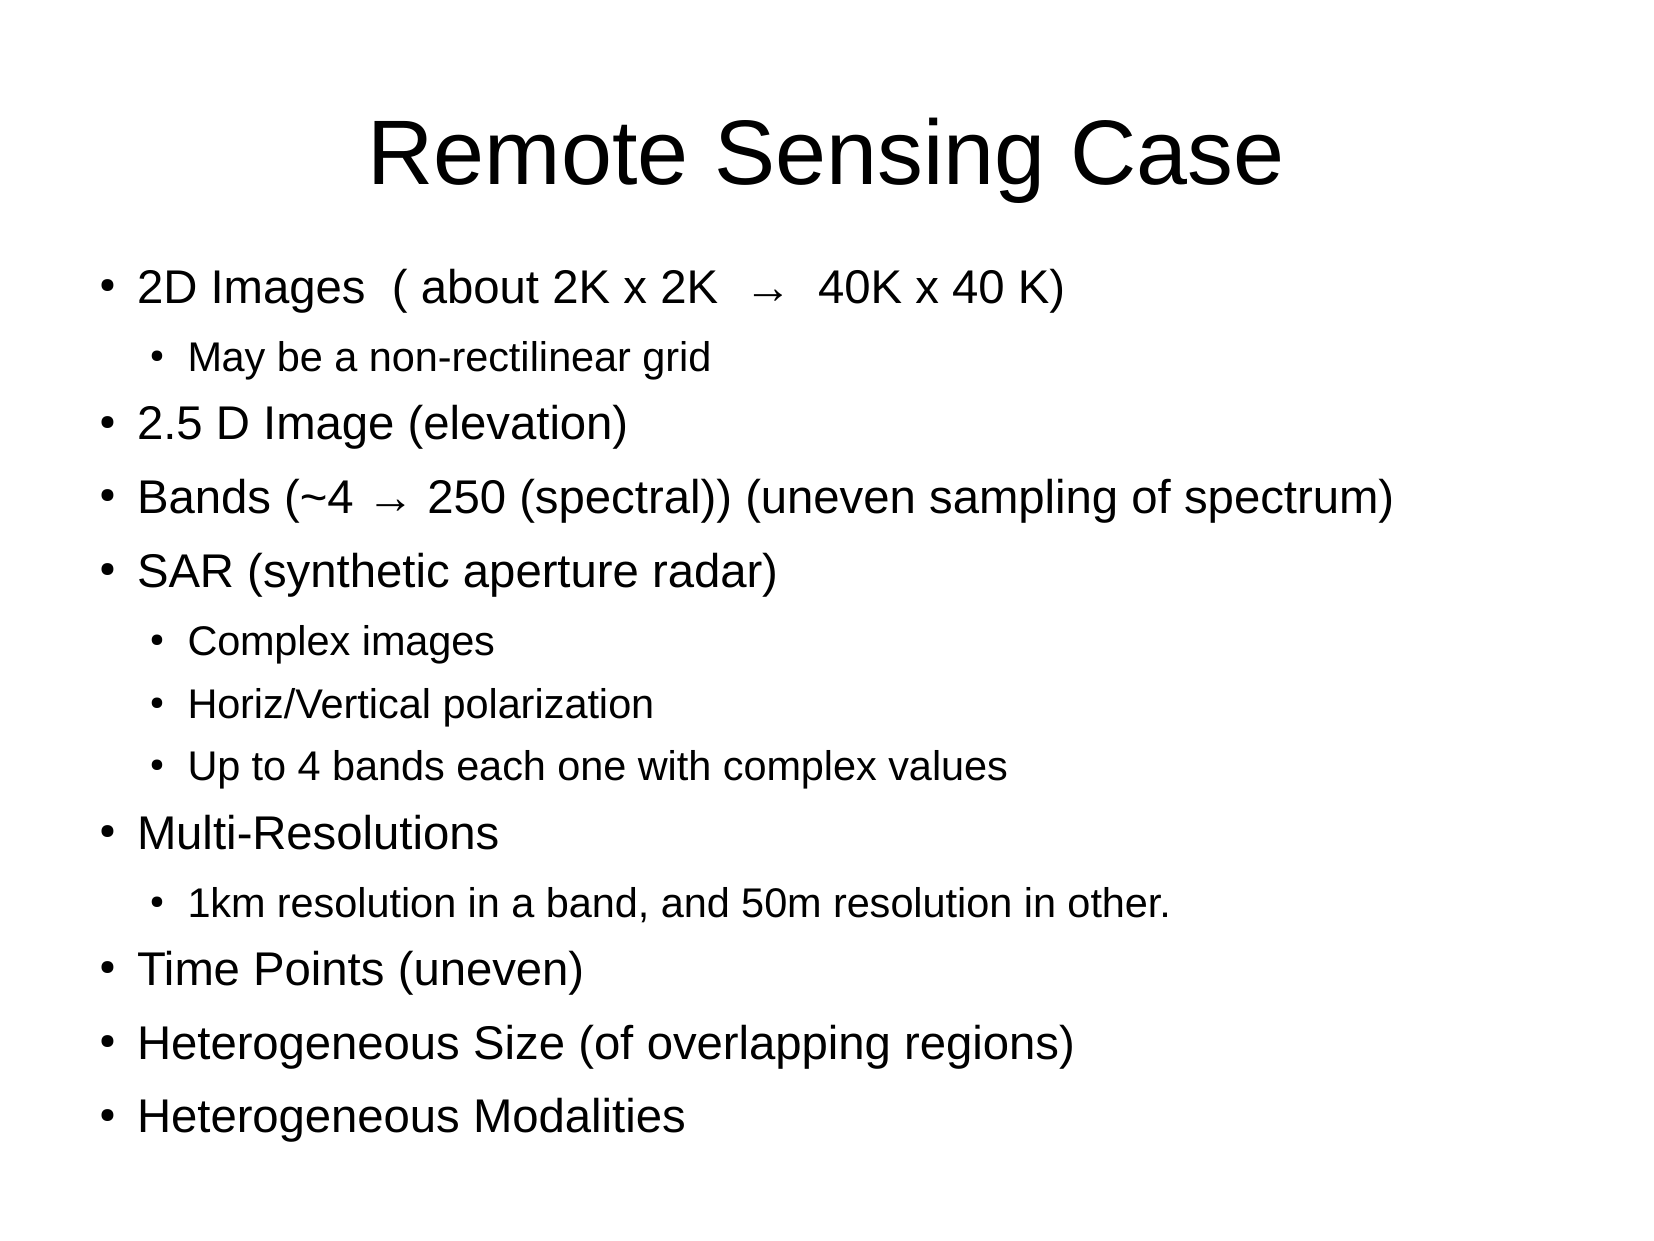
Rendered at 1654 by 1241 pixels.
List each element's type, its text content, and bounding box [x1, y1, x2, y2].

title Remote Sensing Case [82, 49, 1571, 257]
list 2D Images ( about 2K x 2K → 40K x 40 K) May be a non-rectilinear grid 2.5 D Image (elevation) Bands (~4 → 250 (spectral)) (uneven sampling of spectrum) SAR (synthetic aperture radar) Complex images Horiz/Vertical polarization Up to 4 bands each one with complex values Multi-Resolutions 1km resolution in a band, and 50m resolution in other. Time Points (uneven) Heterogeneous Size (of overlapping regions) Heterogeneous Modalities [86, 260, 1576, 1154]
